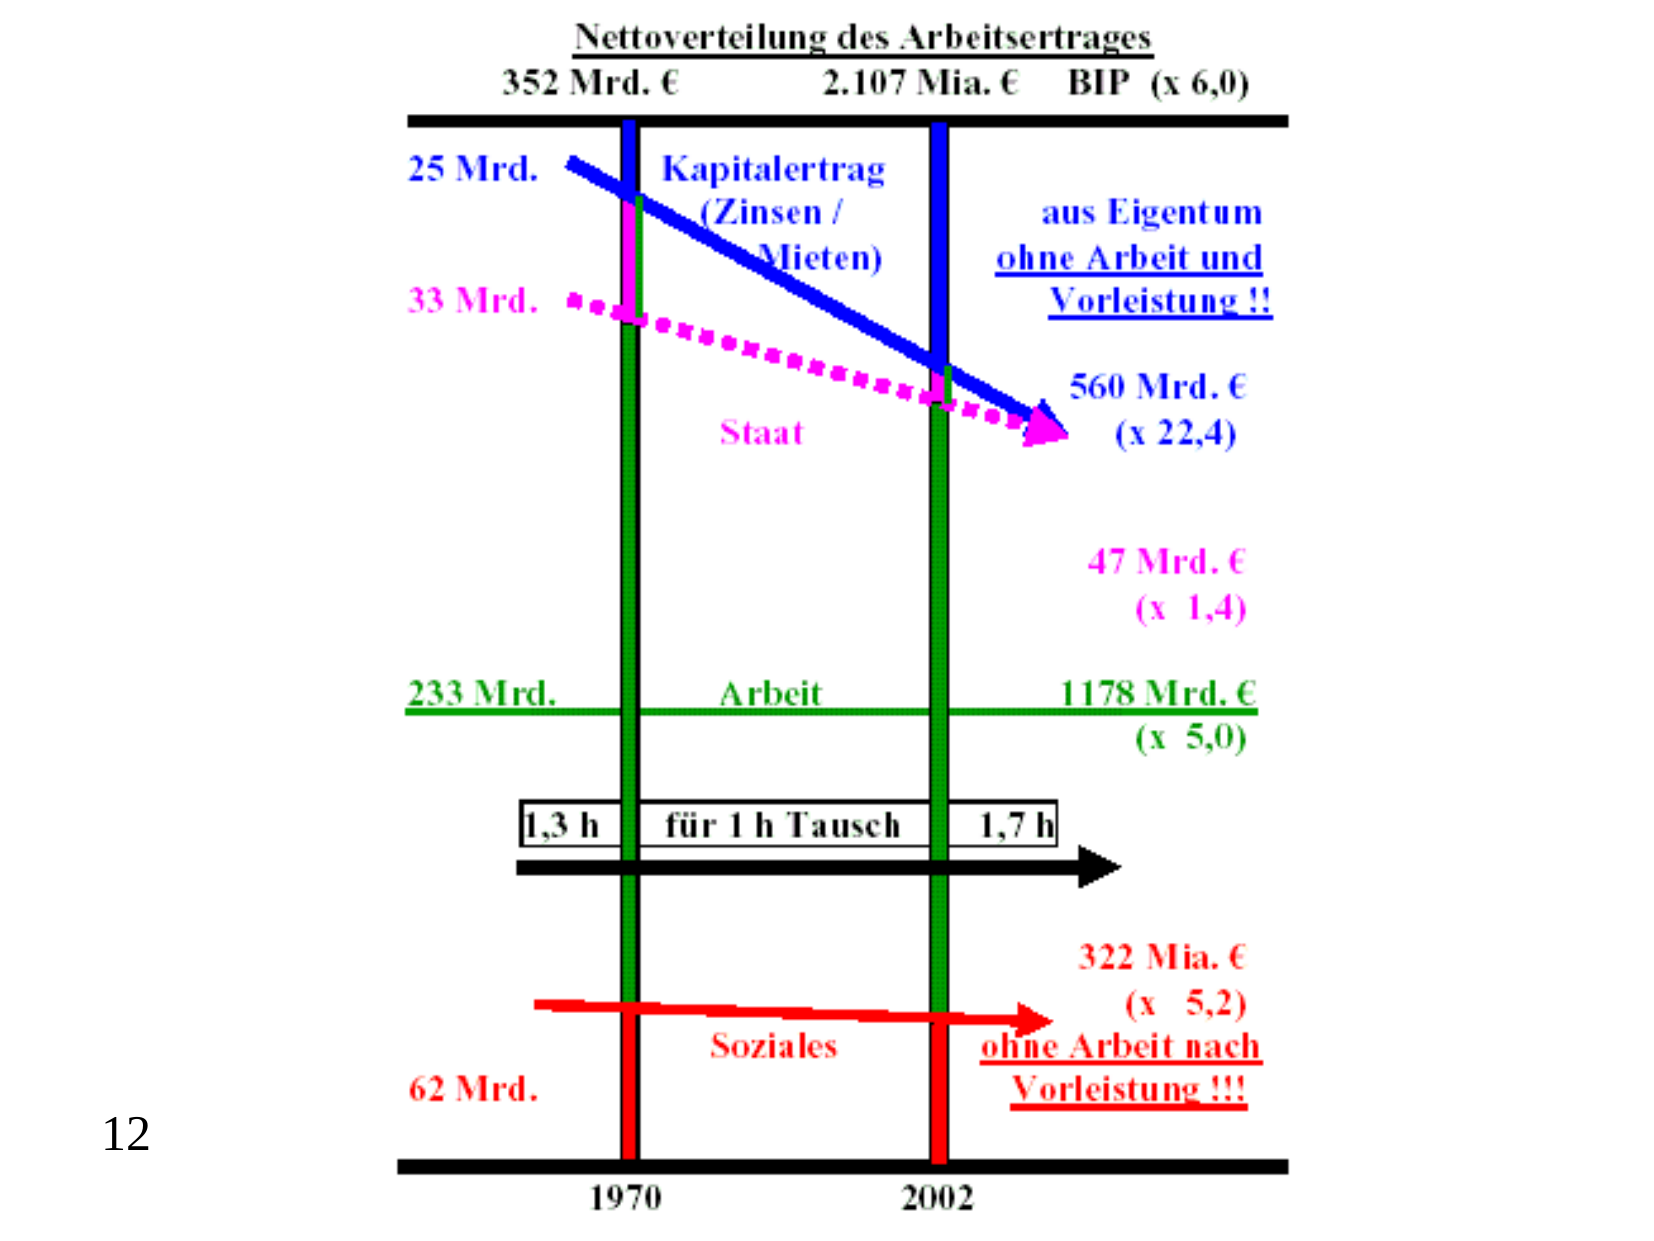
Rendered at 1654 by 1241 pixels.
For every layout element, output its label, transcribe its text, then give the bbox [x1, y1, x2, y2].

picture [383, 0, 1307, 1236]
text_box <Nummer> [101, 1100, 312, 1161]
